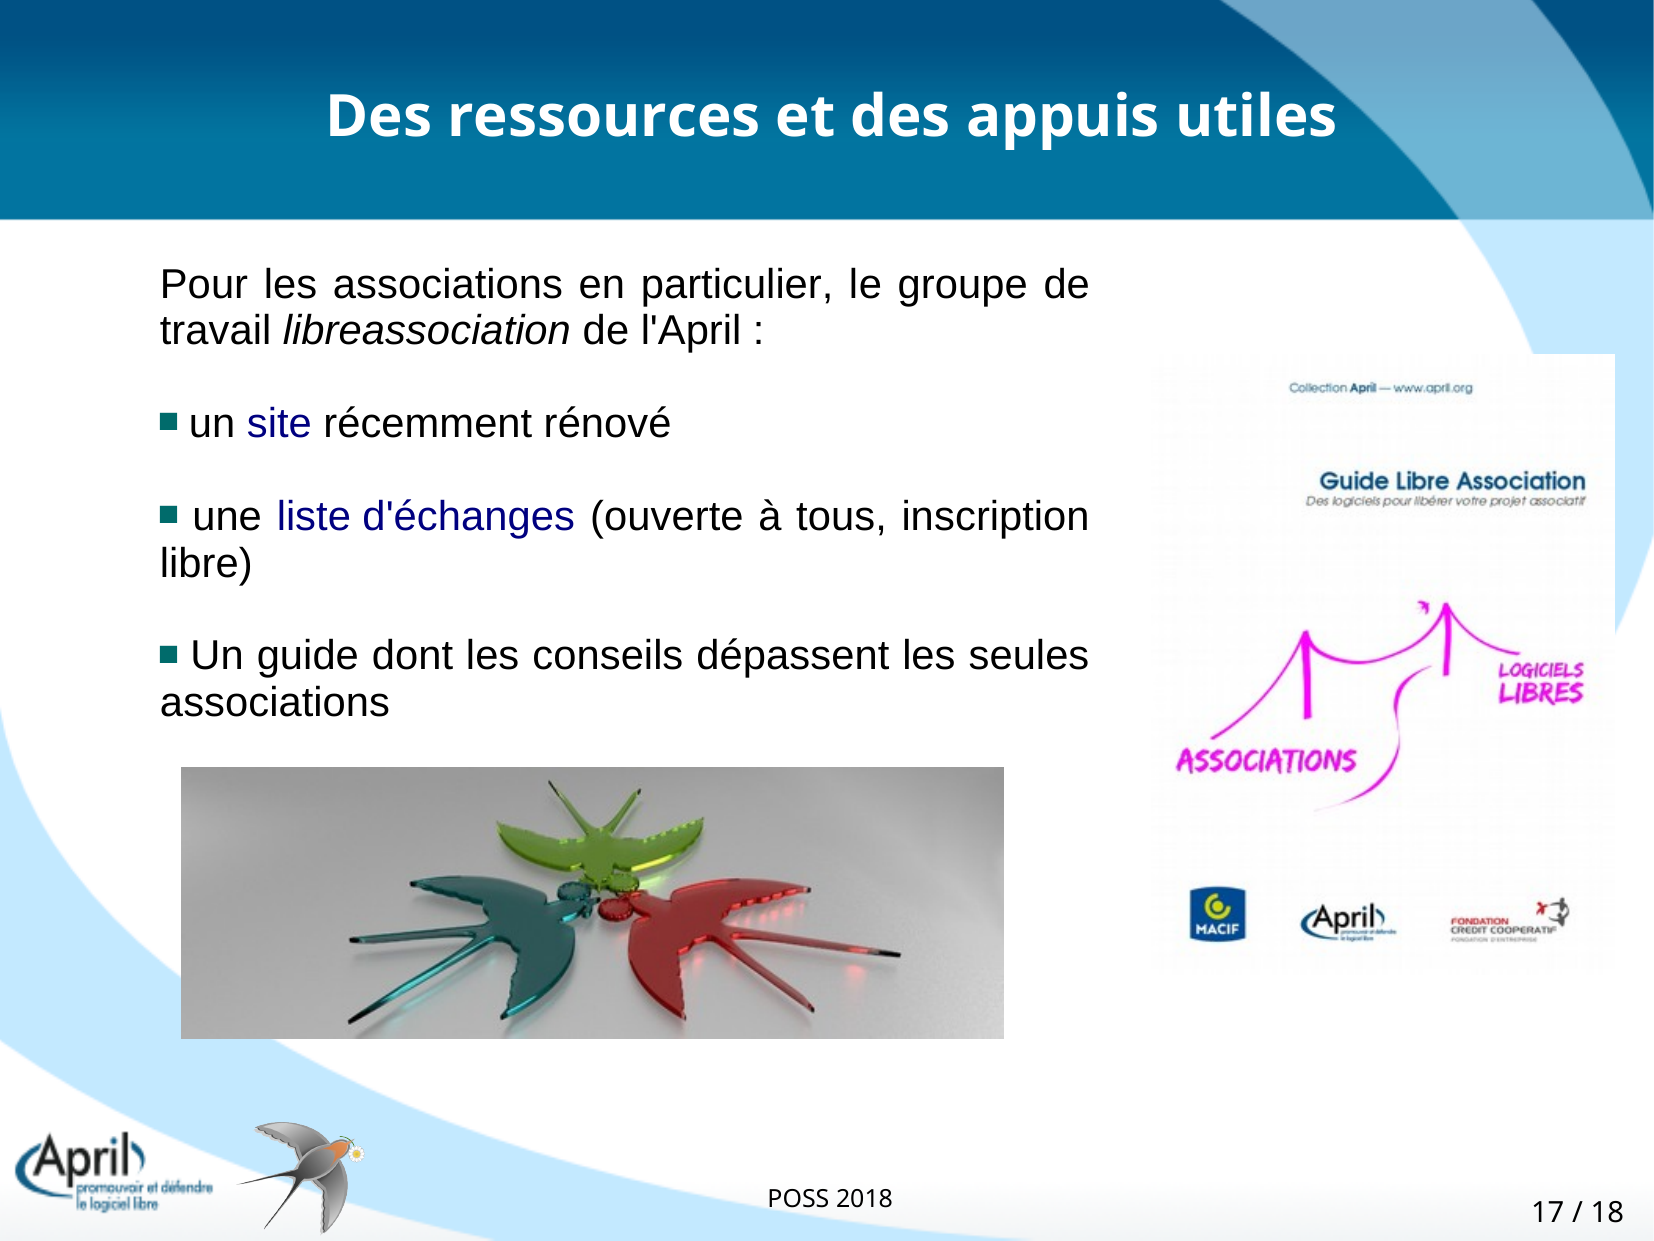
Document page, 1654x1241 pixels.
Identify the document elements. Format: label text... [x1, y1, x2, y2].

text_box Pour les associations en particulier, le groupe de travail libreassociation de l'April : un site récemment rénové une liste d'échanges (ouverte à tous, inscription libre) Un guide dont les conseils dépassent les seules associations [145, 207, 1123, 919]
text_box Des ressources et des appuis utiles [88, 20, 1576, 207]
picture [0, 0, 1654, 1241]
